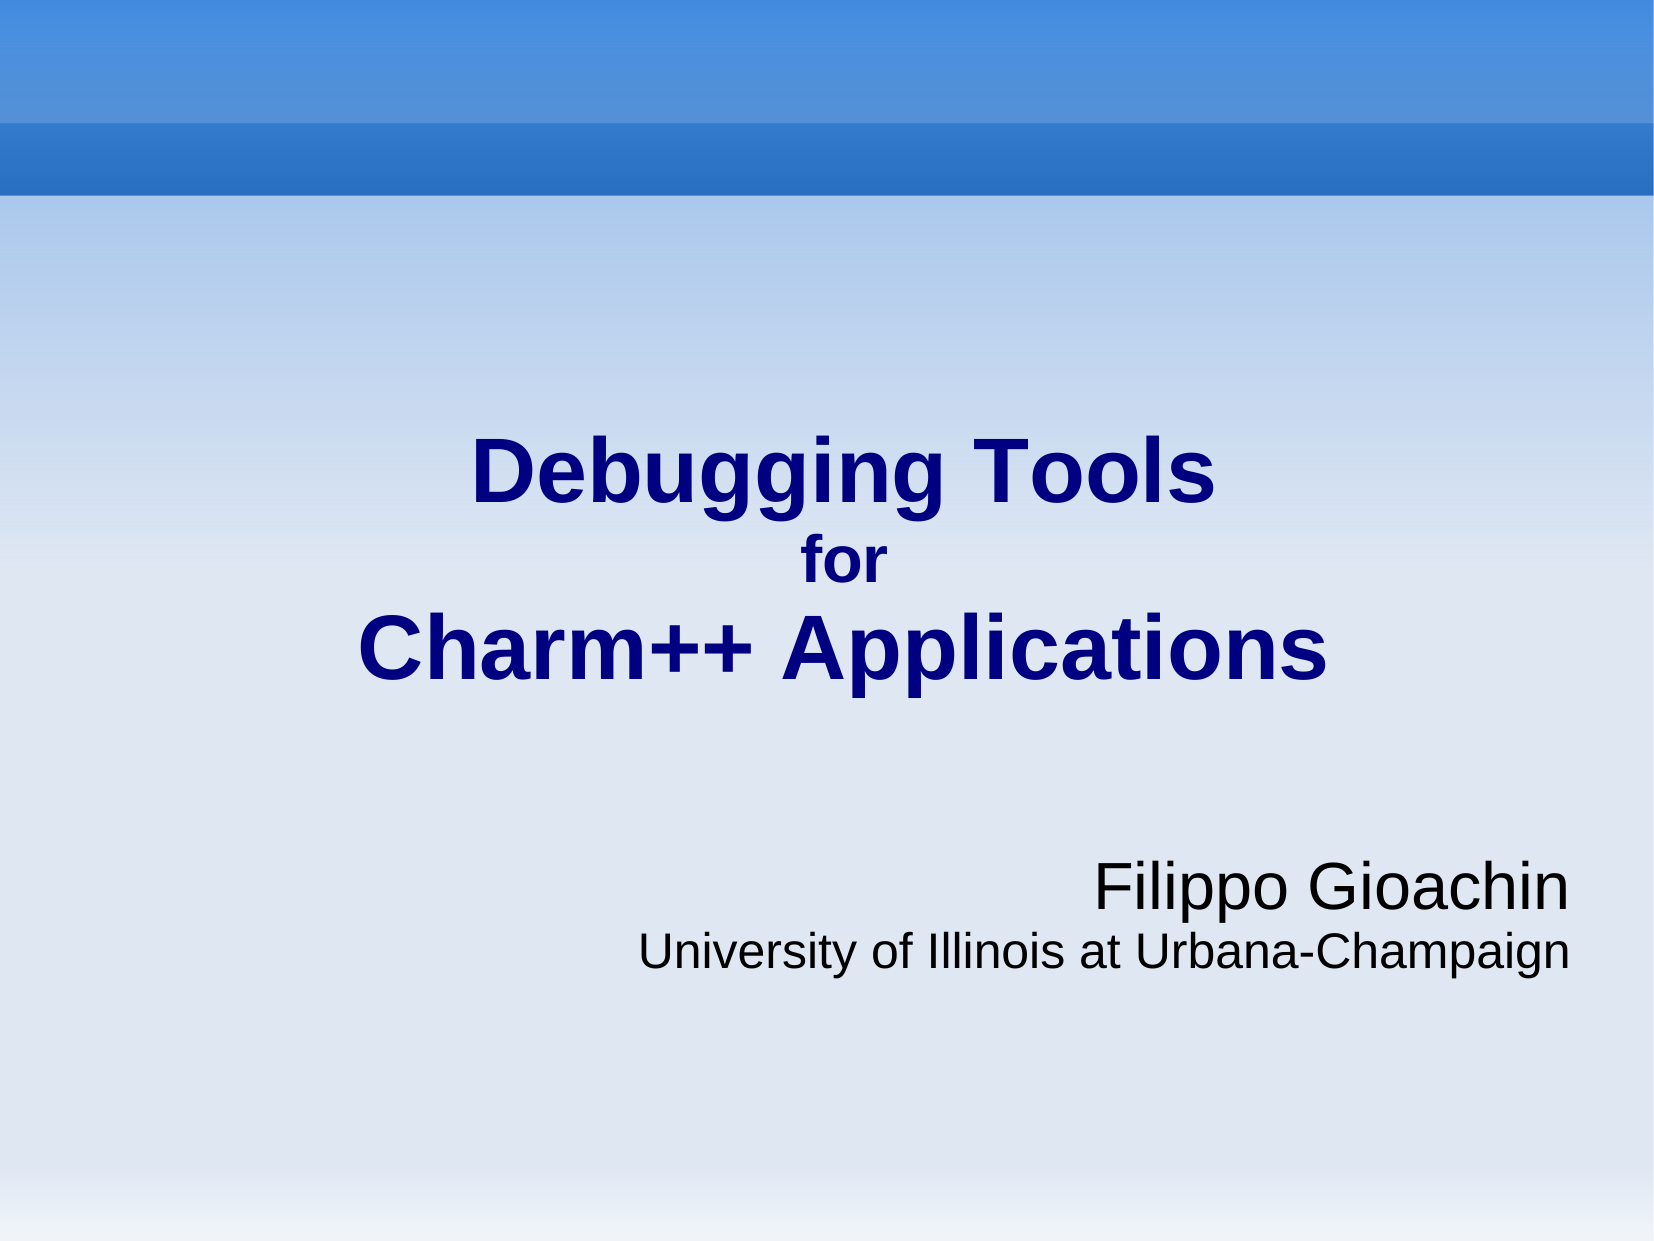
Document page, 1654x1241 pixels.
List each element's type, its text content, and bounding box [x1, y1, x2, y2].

picture [0, 0, 1654, 1241]
text_box Debugging Tools for Charm++ Applications Filippo Gioachin University of Illinois at Urbana-Champaign [82, 290, 1571, 1109]
